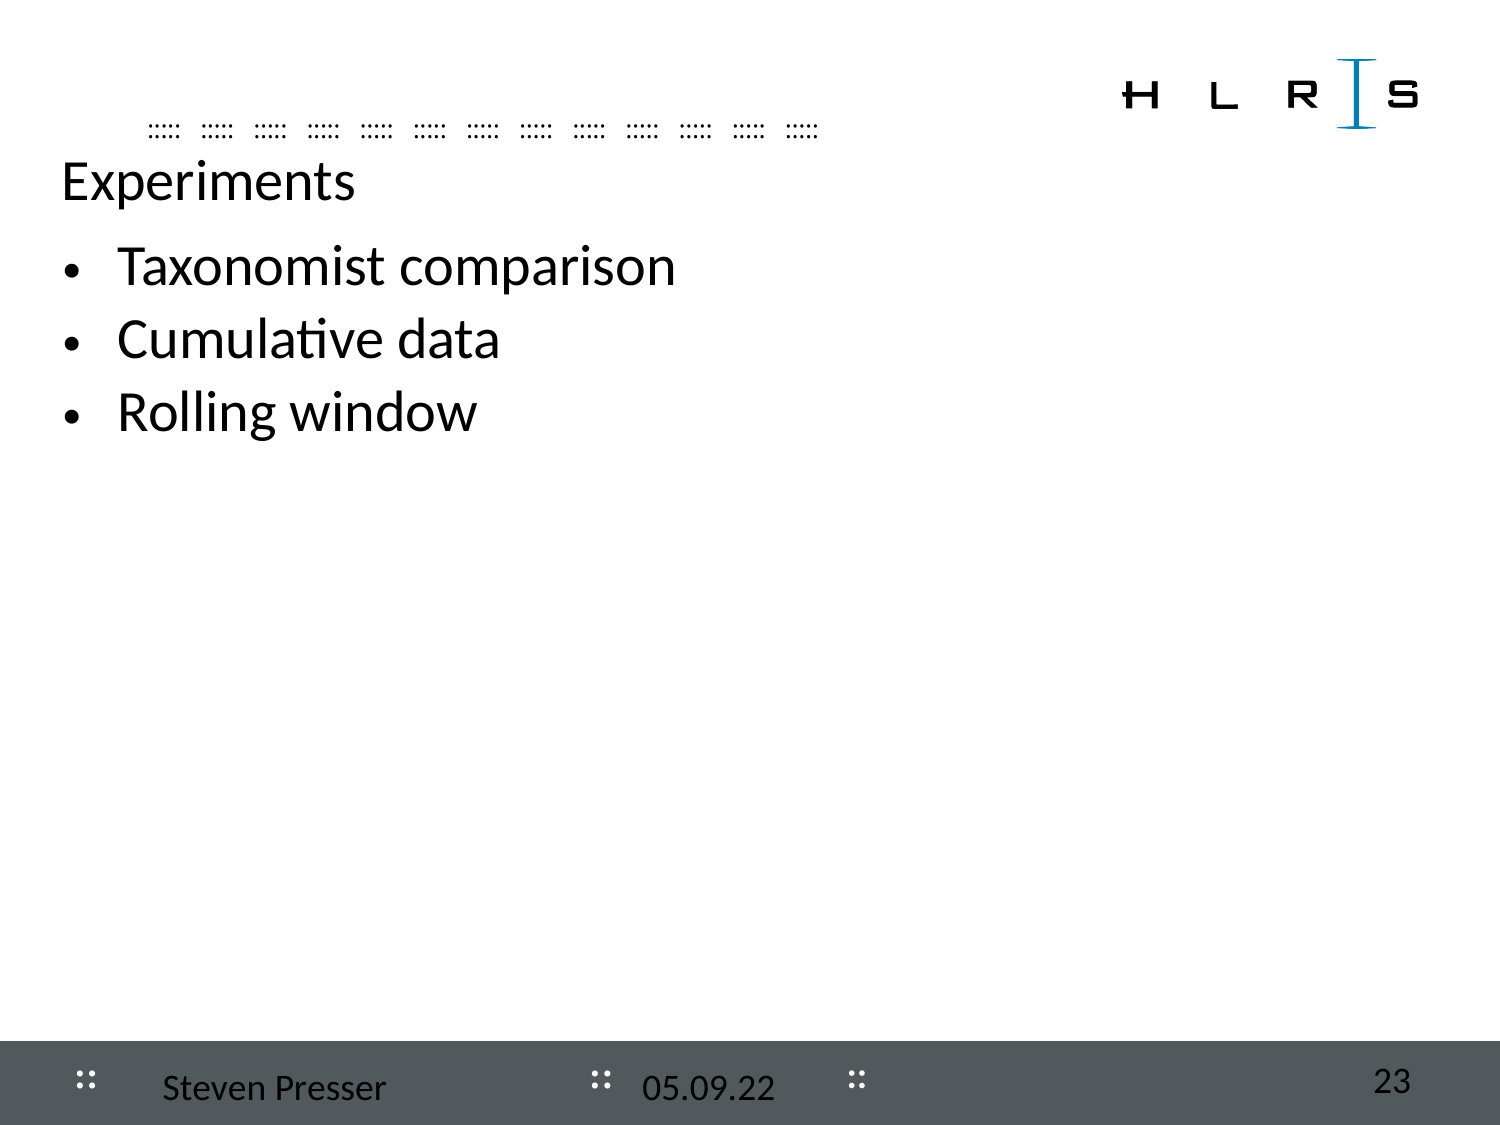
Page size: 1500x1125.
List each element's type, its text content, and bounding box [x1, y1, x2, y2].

picture [1360, 59, 1418, 108]
list Taxonomist comparison Cumulative data Rolling window [46, 234, 1464, 977]
picture [1122, 59, 1353, 108]
title Experiments [46, 108, 1464, 234]
